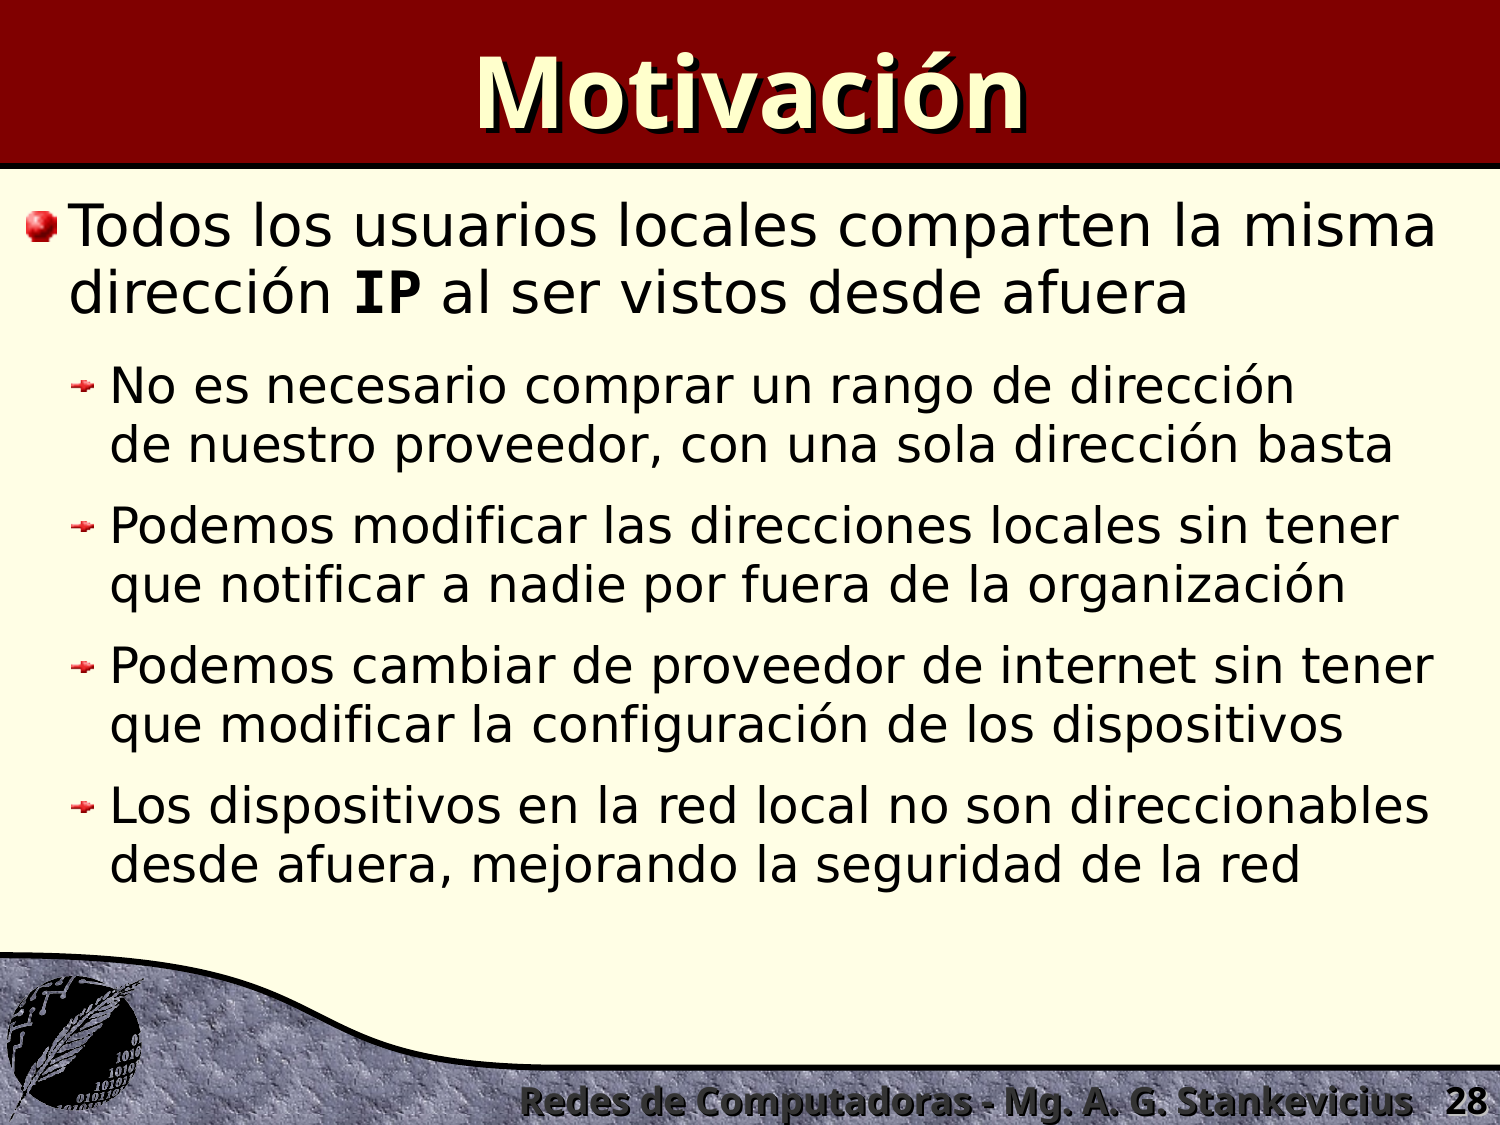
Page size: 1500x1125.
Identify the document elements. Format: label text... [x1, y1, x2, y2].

title Motivación [15, 5, 1485, 160]
list Todos los usuarios locales comparten la misma dirección IP al ser vistos desde afuera No es necesario comprar un rango de dirección de nuestro proveedor, con una sola dirección basta Podemos modificar las direcciones locales sin tener que notificar a nadie por fuera de la organización Podemos cambiar de proveedor de internet sin tener que modificar la configuración de los dispositivos Los dispositivos en la red local no son direccionables desde afuera, mejorando la seguridad de la red [11, 192, 1486, 921]
picture [790, 1100, 795, 1110]
picture [0, 959, 1500, 1125]
picture [1047, 1100, 1054, 1110]
